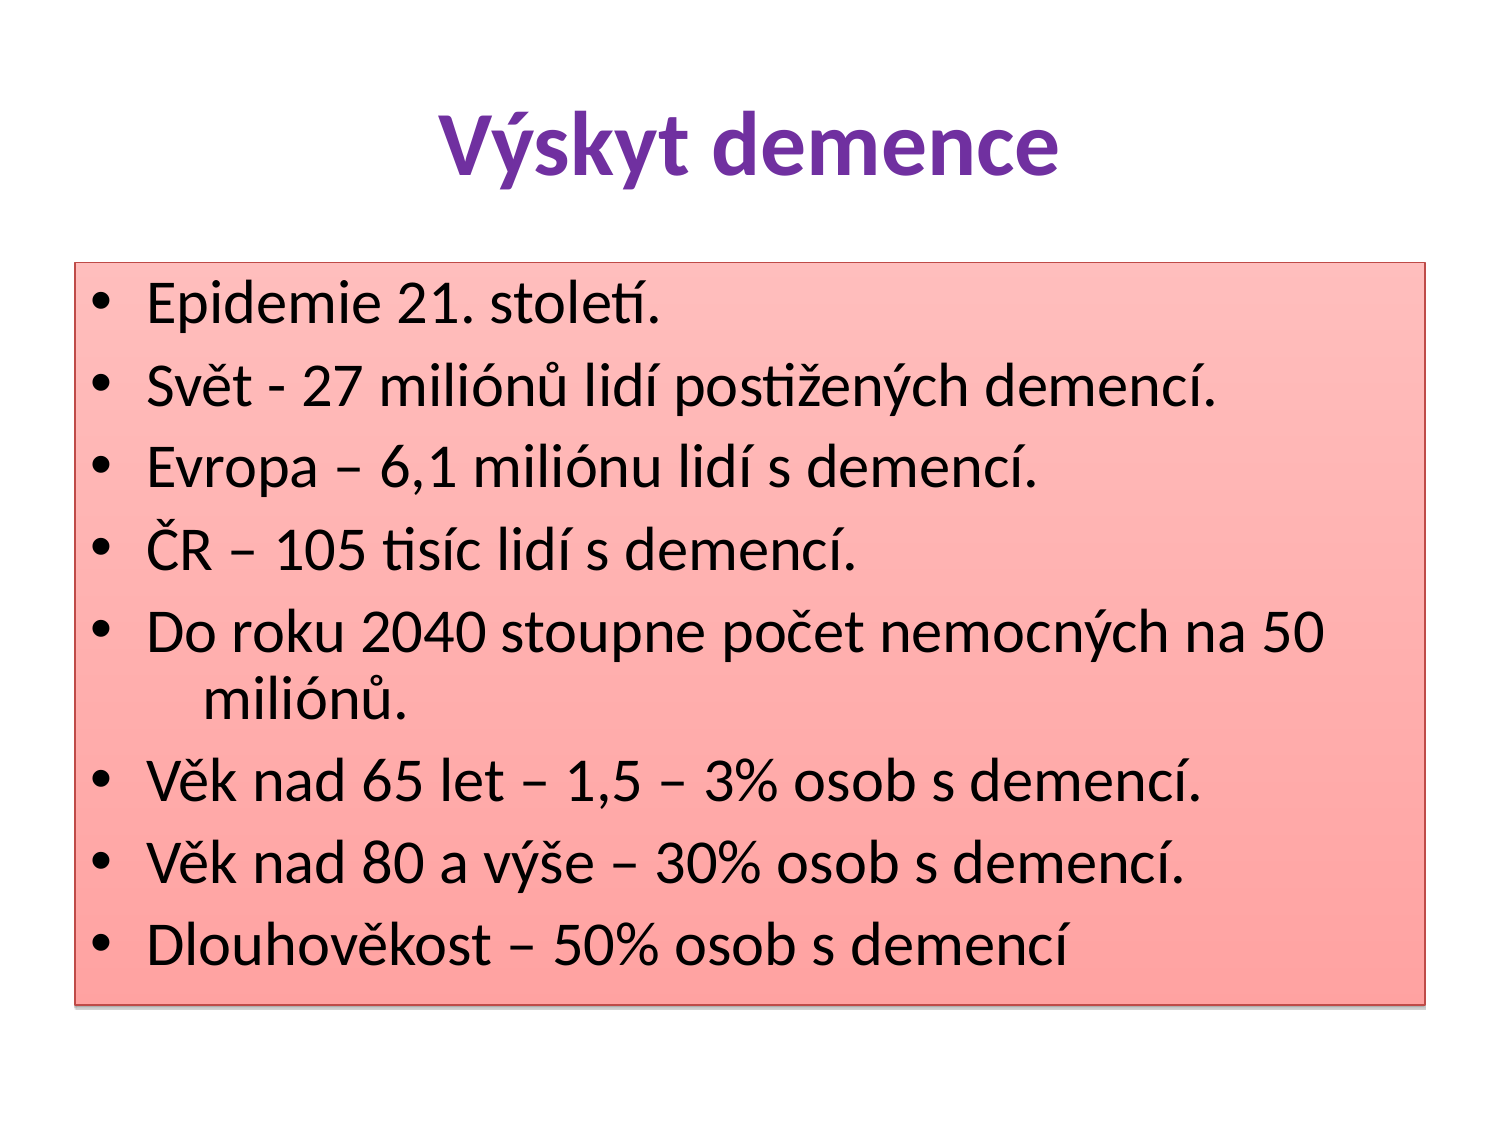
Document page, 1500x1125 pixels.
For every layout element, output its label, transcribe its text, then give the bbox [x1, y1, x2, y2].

title Výskyt demence [75, 45, 1426, 233]
list Epidemie 21. století. Svět - 27 miliónů lidí postižených demencí. Evropa – 6,1 miliónu lidí s demencí. ČR – 105 tisíc lidí s demencí. Do roku 2040 stoupne počet nemocných na 50 miliónů. Věk nad 65 let – 1,5 – 3% osob s demencí. Věk nad 80 a výše – 30% osob s demencí. Dlouhověkost – 50% osob s demencí [75, 262, 1426, 1005]
